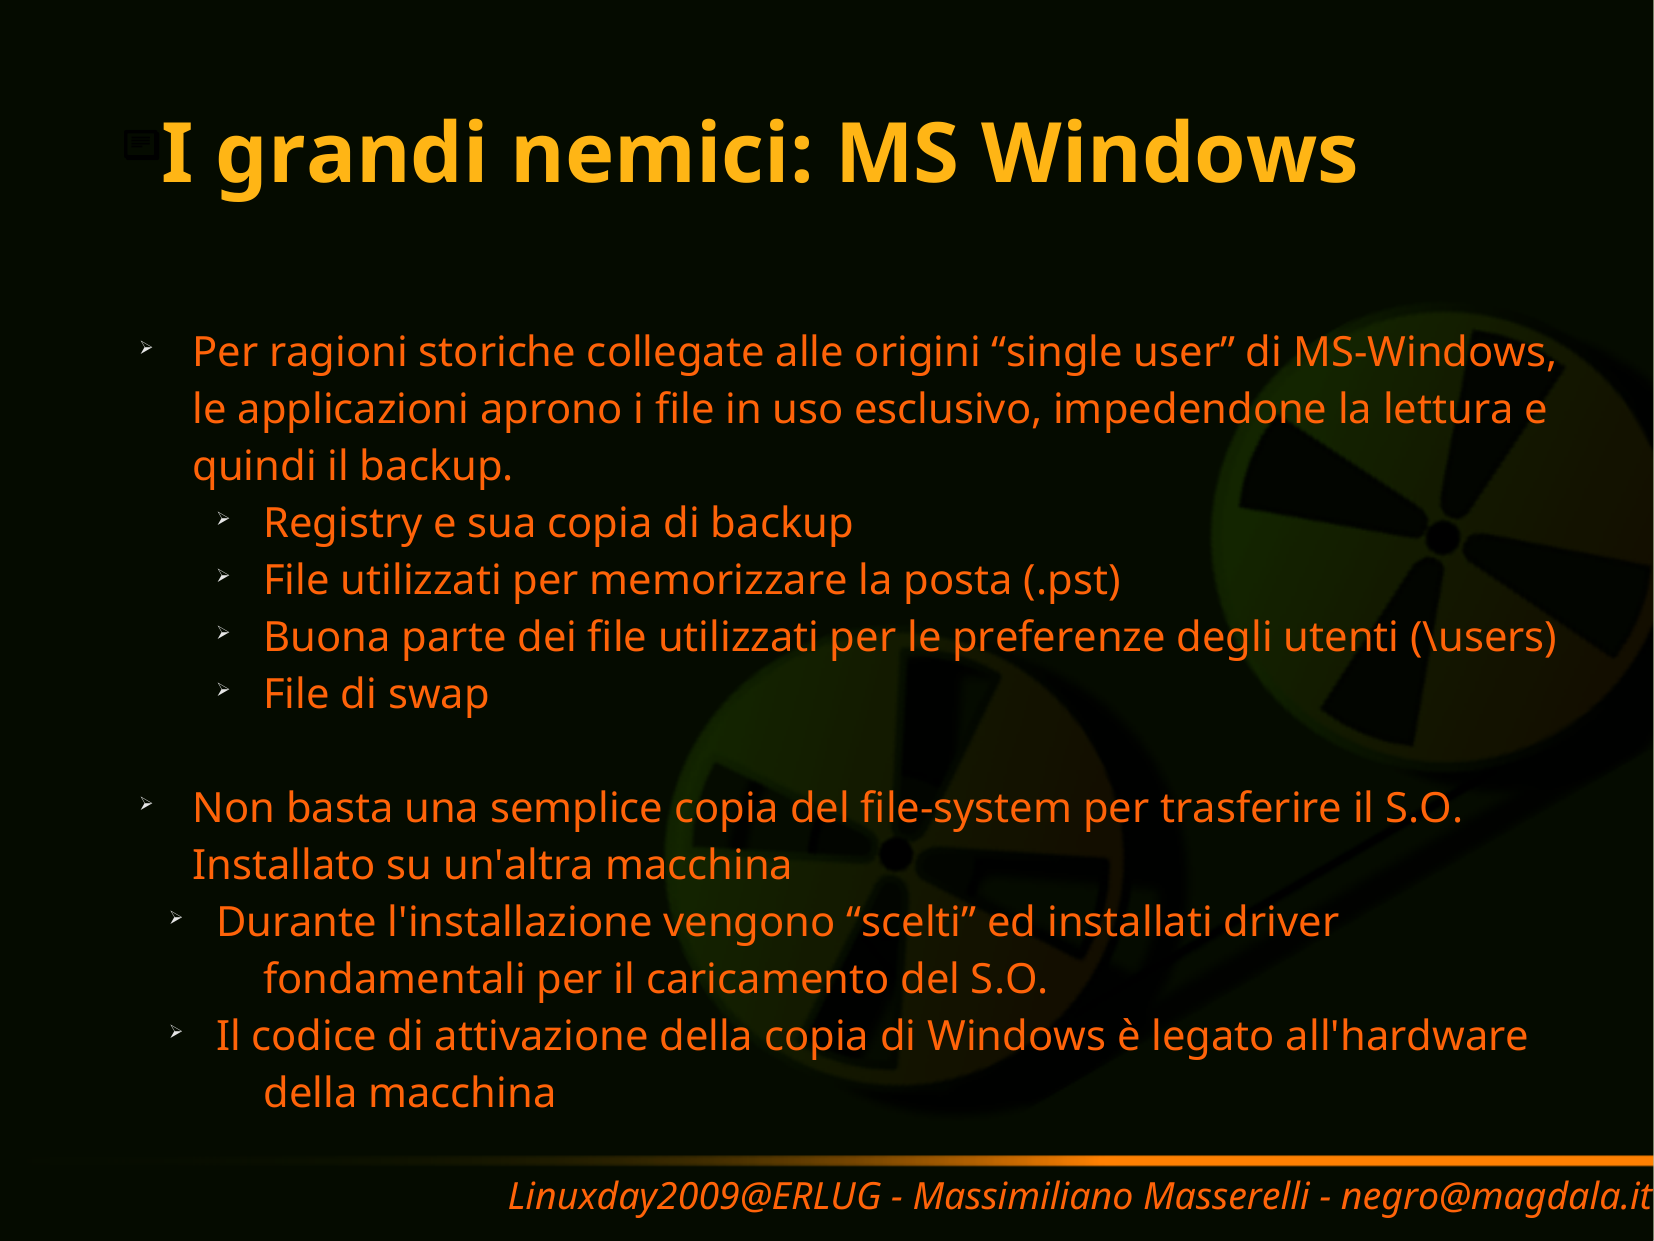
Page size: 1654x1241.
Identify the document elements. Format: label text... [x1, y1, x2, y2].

list Per ragioni storiche collegate alle origini “single user” di MS-Windows, le applicazioni aprono i file in uso esclusivo, impedendone la lettura e quindi il backup. Registry e sua copia di backup File utilizzati per memorizzare la posta (.pst) Buona parte dei file utilizzati per le preferenze degli utenti (\users) File di swap Non basta una semplice copia del file-system per trasferire il S.O. Installato su un'altra macchina Durante l'installazione vengono “scelti” ed installati driver fondamentali per il caricamento del S.O. Il codice di attivazione della copia di Windows è legato all'hardware della macchina [121, 322, 1561, 1118]
title I grandi nemici: MS Windows [121, 46, 1534, 254]
